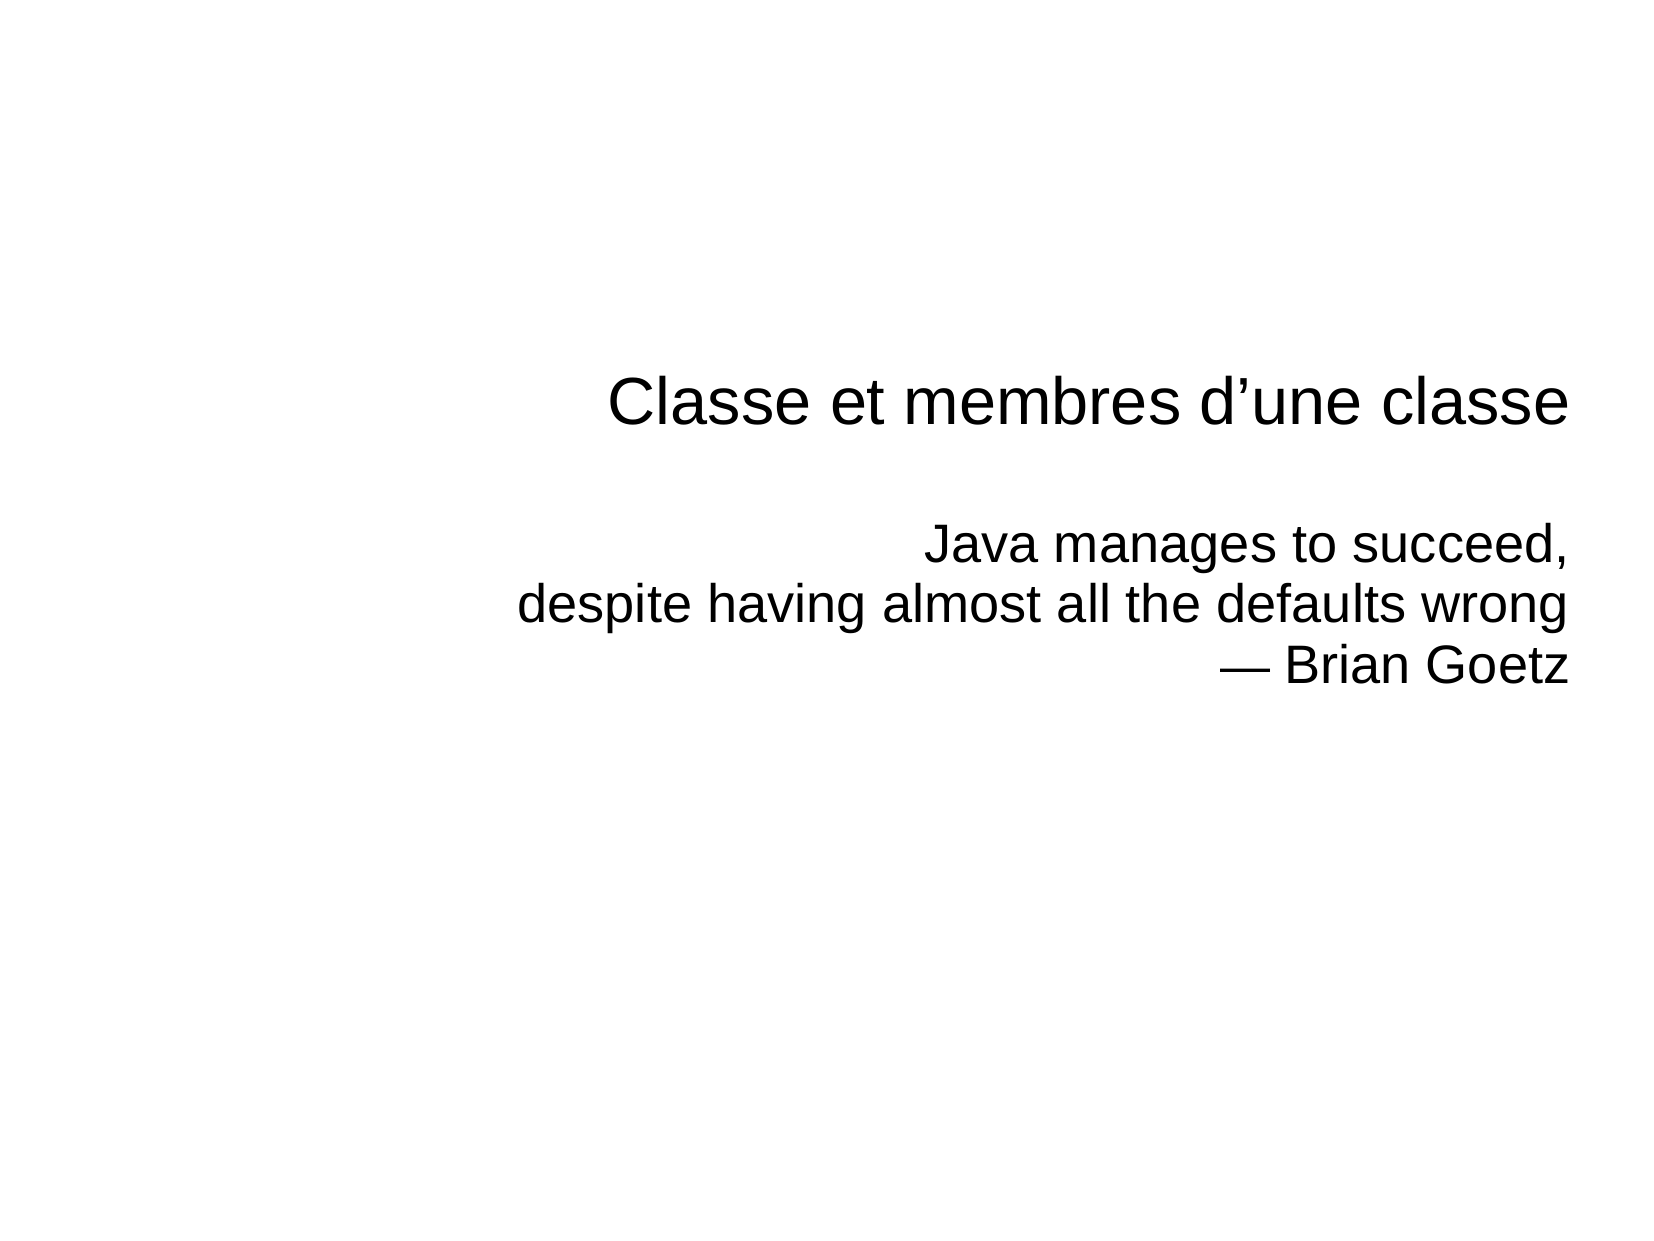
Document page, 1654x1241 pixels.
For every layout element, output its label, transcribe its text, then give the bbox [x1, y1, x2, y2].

subtitle Classe et membres d’une classe Java manages to succeed, despite having almost all the defaults wrong — Brian Goetz [82, 49, 1571, 1010]
